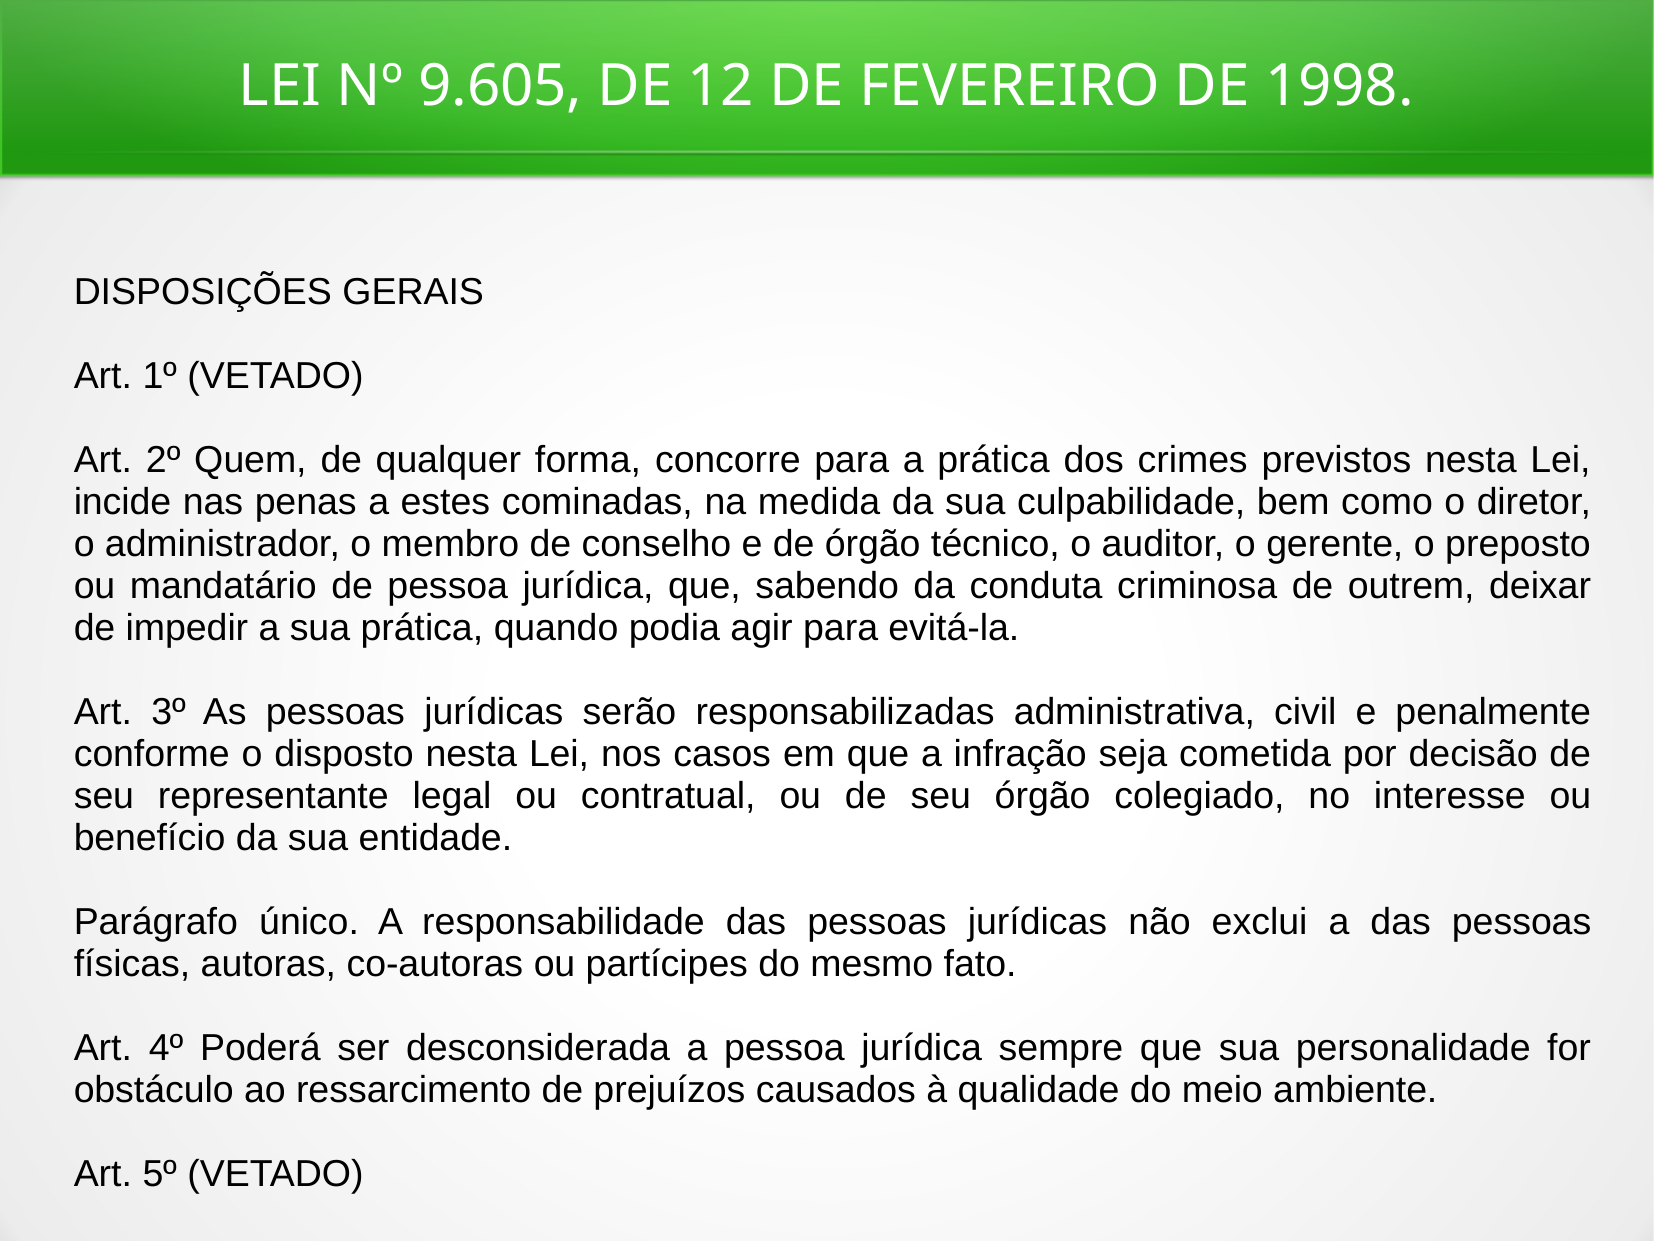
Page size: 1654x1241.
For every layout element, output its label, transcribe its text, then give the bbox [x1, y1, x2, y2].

text_box DISPOSIÇÕES GERAIS Art. 1º (VETADO) Art. 2º Quem, de qualquer forma, concorre para a prática dos crimes previstos nesta Lei, incide nas penas a estes cominadas, na medida da sua culpabilidade, bem como o diretor, o administrador, o membro de conselho e de órgão técnico, o auditor, o gerente, o preposto ou mandatário de pessoa jurídica, que, sabendo da conduta criminosa de outrem, deixar de impedir a sua prática, quando podia agir para evitá-la. Art. 3º As pessoas jurídicas serão responsabilizadas administrativa, civil e penalmente conforme o disposto nesta Lei, nos casos em que a infração seja cometida por decisão de seu representante legal ou contratual, ou de seu órgão colegiado, no interesse ou benefício da sua entidade. Parágrafo único. A responsabilidade das pessoas jurídicas não exclui a das pessoas físicas, autoras, co-autoras ou partícipes do mesmo fato. Art. 4º Poderá ser desconsiderada a pessoa jurídica sempre que sua personalidade for obstáculo ao ressarcimento de prejuízos causados à qualidade do meio ambiente. Art. 5º (VETADO) [59, 263, 1607, 1202]
picture [0, 0, 1654, 1241]
title LEI Nº 9.605, DE 12 DE FEVEREIRO DE 1998. [82, 11, 1571, 154]
